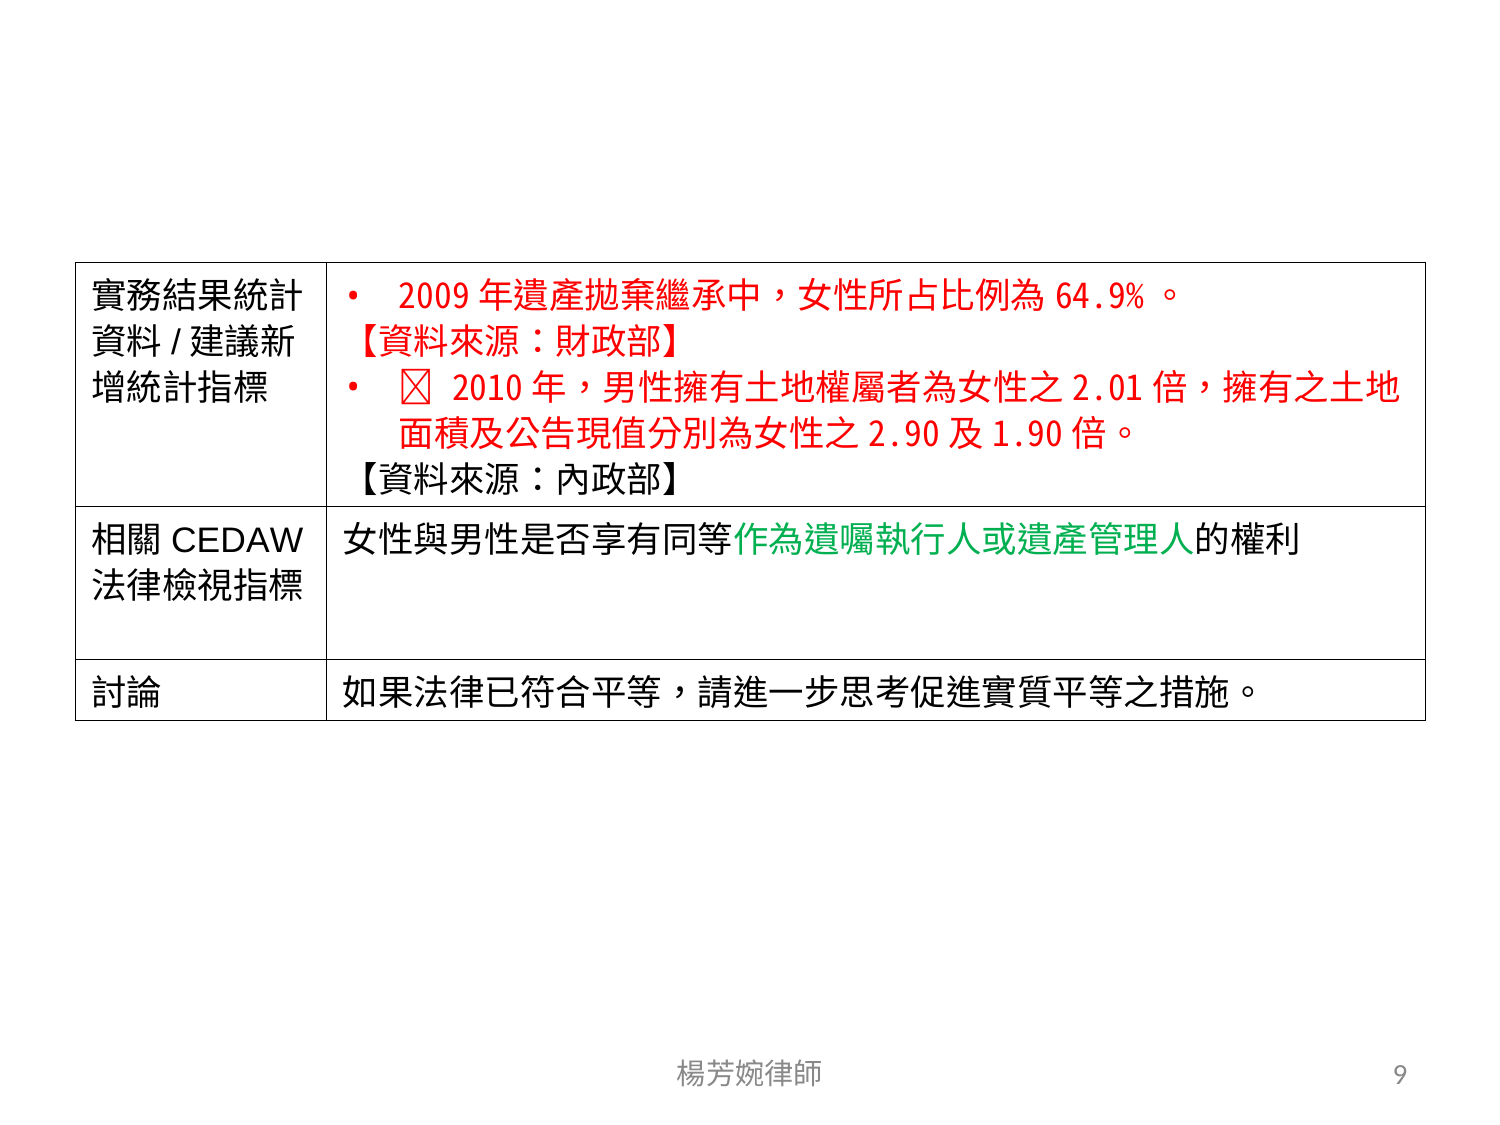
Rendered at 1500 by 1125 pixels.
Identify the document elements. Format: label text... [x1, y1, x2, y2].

table_header 2009年遺產拋棄繼承中，女性所占比例為64.9%。 【資料來源：財政部】  2010年，男性擁有土地權屬者為女性之2.01倍，擁有之土地面積及公告現值分別為女性之2.90及1.90倍。 【資料來源：內政部】 [327, 263, 1425, 506]
table_cell 如果法律已符合平等，請進一步思考促進實質平等之措施。 [327, 660, 1425, 720]
text_box <編號> [1074, 1042, 1426, 1103]
text_box 楊芳婉律師 [512, 1042, 988, 1103]
table_cell 相關CEDAW法律檢視指標 [76, 507, 326, 659]
table_cell 討論 [76, 660, 326, 720]
table_header 實務結果統計資料/建議新增統計指標 [76, 263, 326, 506]
table_cell 女性與男性是否享有同等作為遺囑執行人或遺產管理人的權利 [327, 507, 1425, 659]
